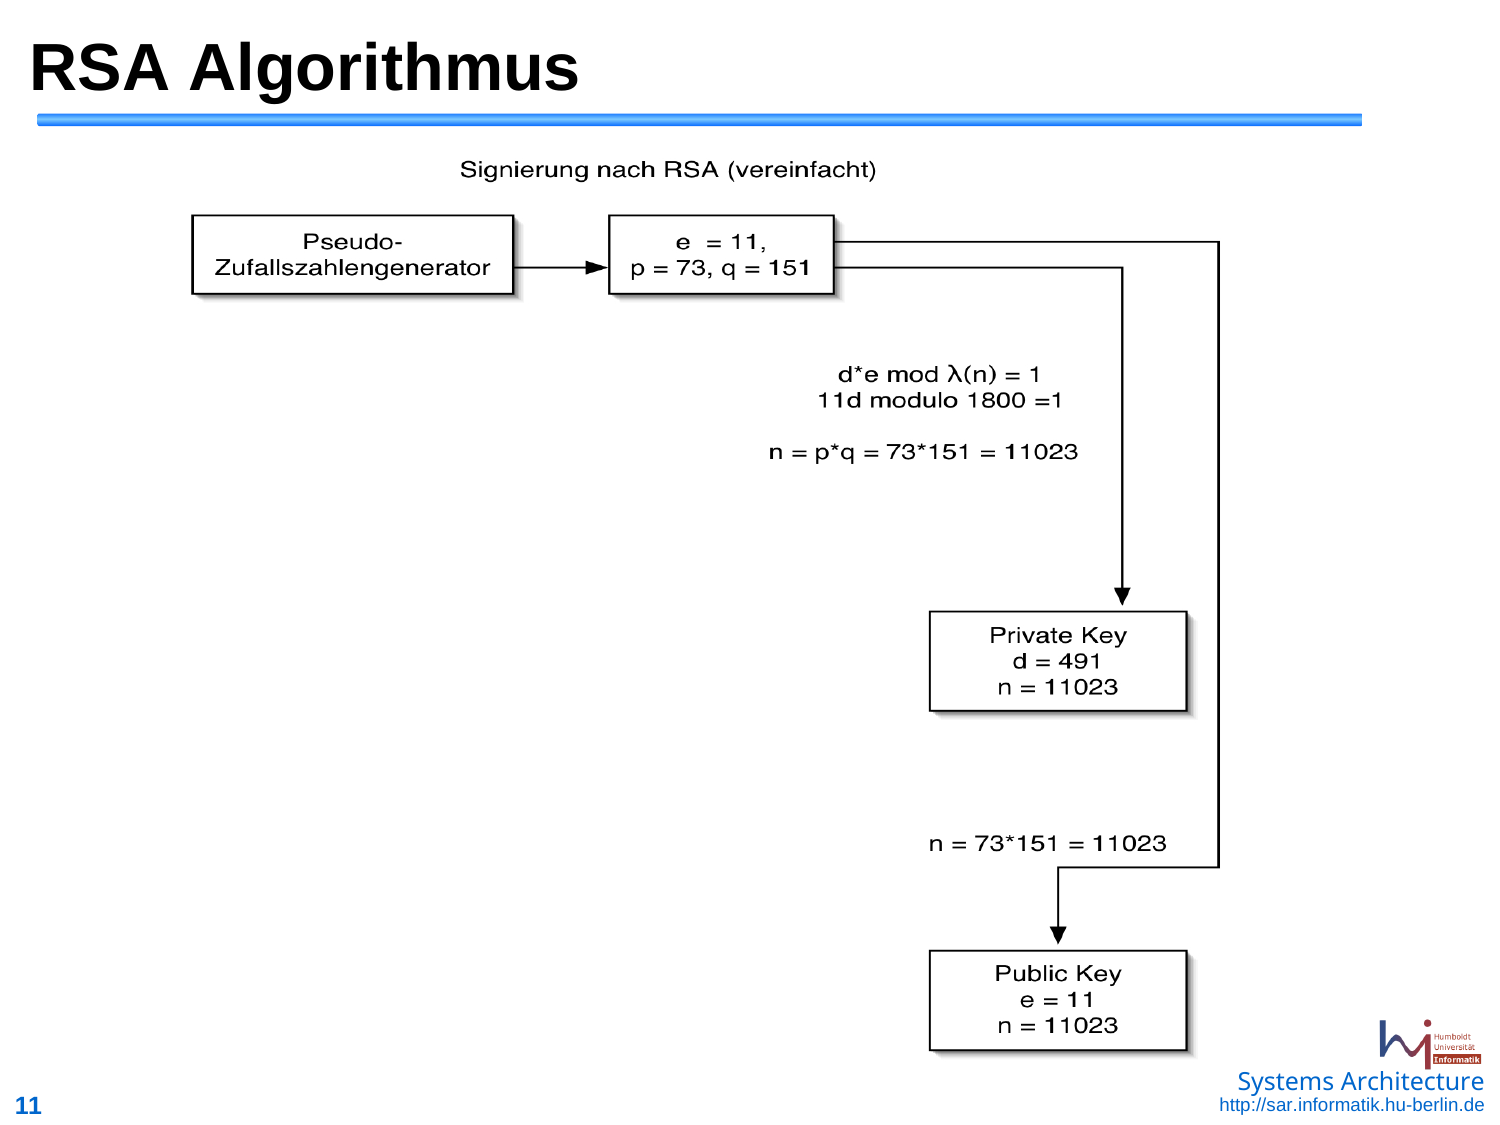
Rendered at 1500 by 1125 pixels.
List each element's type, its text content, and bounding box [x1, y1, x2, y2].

picture [177, 147, 1242, 1063]
picture [1376, 1016, 1483, 1071]
title RSA Algorithmus [29, 26, 1500, 108]
